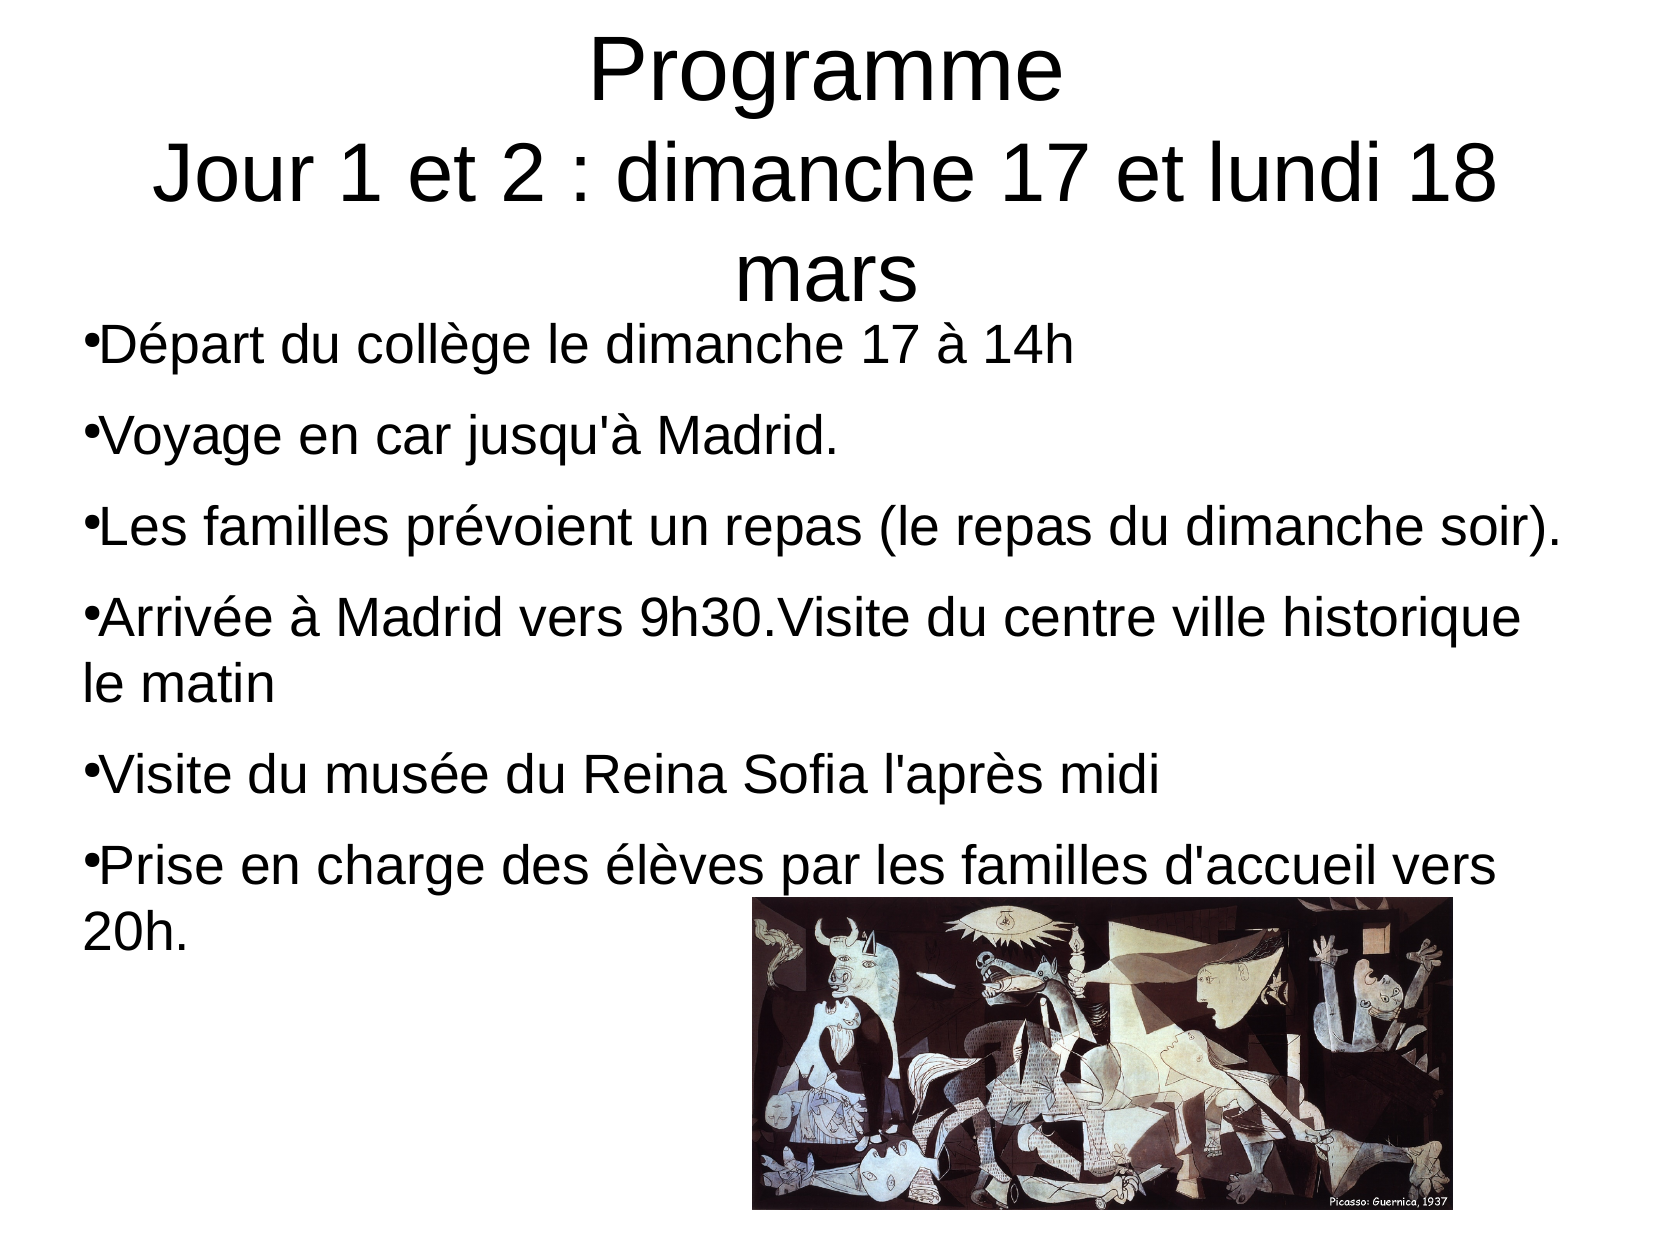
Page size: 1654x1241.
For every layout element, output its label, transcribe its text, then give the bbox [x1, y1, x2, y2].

picture [752, 897, 1453, 1210]
list Départ du collège le dimanche 17 à 14h Voyage en car jusqu'à Madrid. Les familles prévoient un repas (le repas du dimanche soir). Arrivée à Madrid vers 9h30.Visite du centre ville historique le matin Visite du musée du Reina Sofia l'après midi Prise en charge des élèves par les familles d'accueil vers 20h. [82, 308, 1571, 1028]
title Programme Jour 1 et 2 : dimanche 17 et lundi 18 mars [82, 8, 1571, 298]
